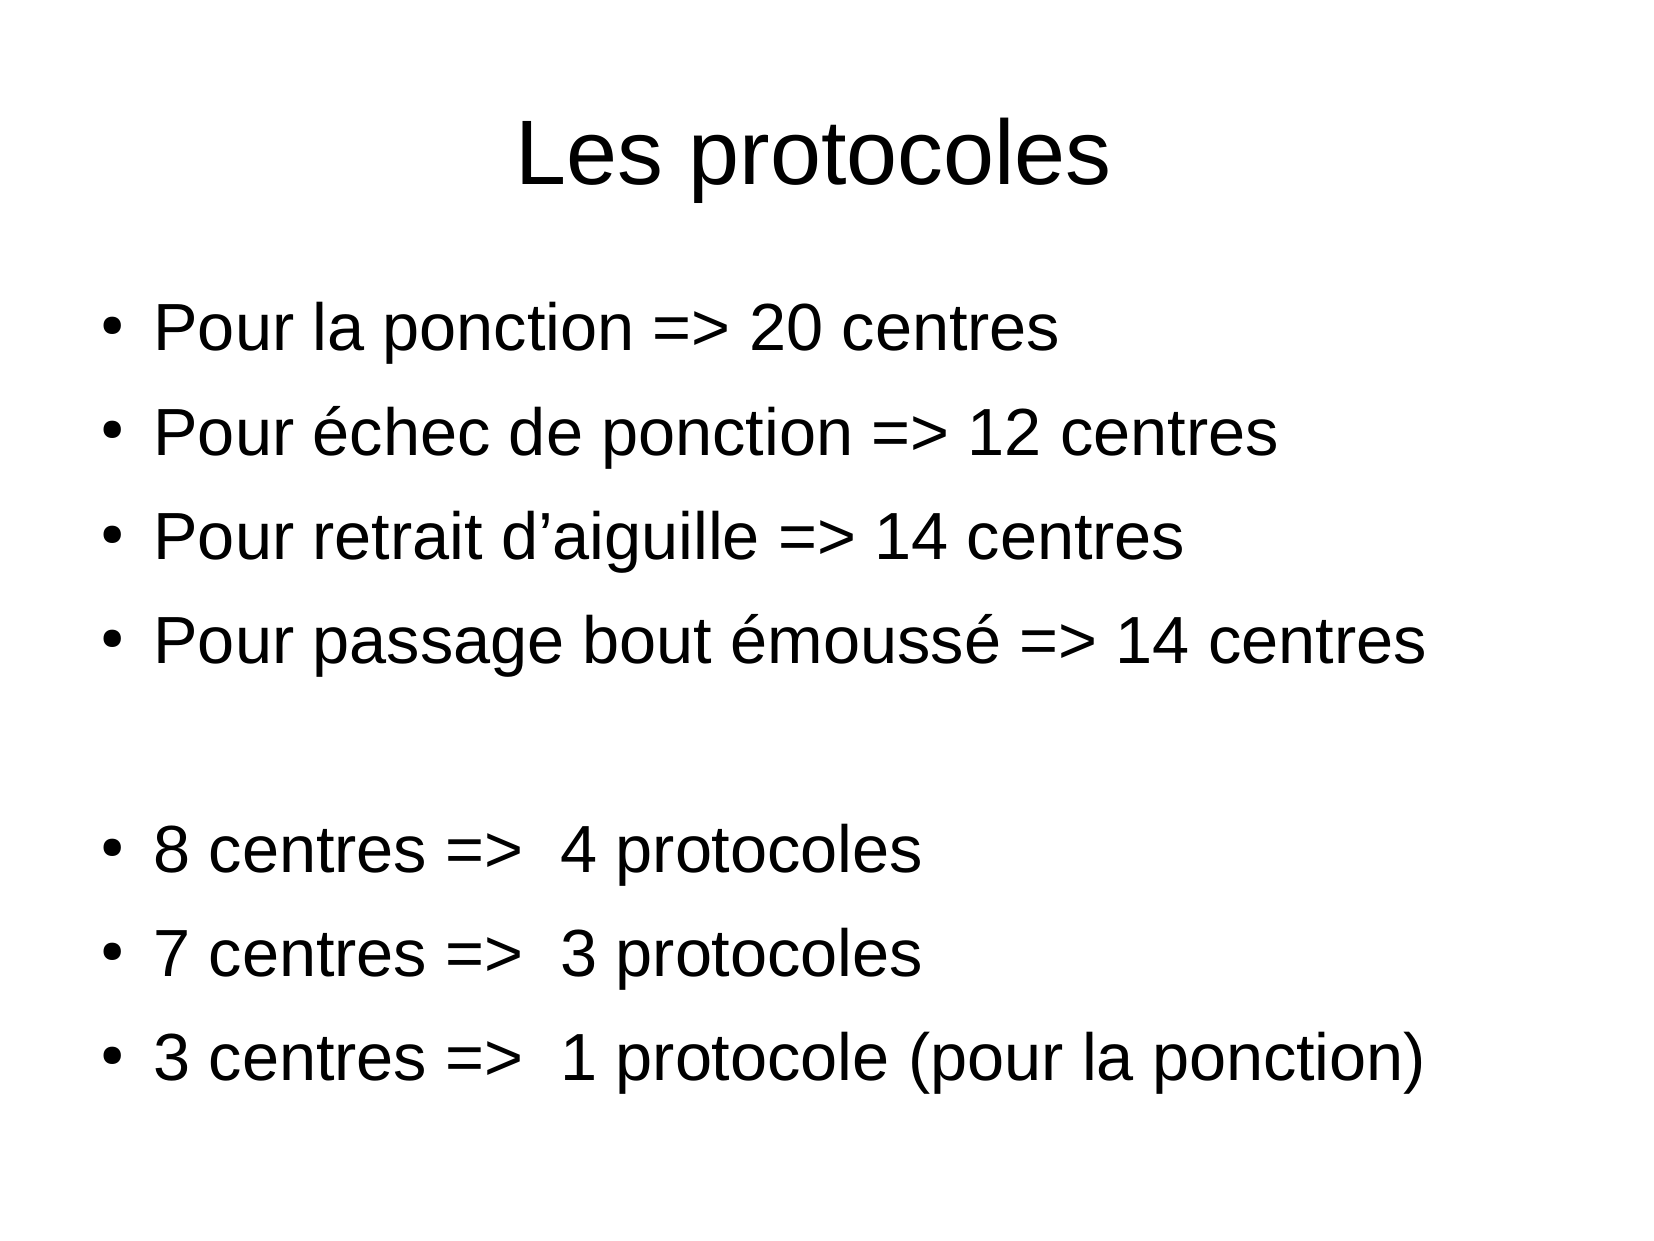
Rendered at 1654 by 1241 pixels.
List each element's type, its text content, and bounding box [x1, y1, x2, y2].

title Les protocoles [82, 49, 1571, 257]
list Pour la ponction => 20 centres Pour échec de ponction => 12 centres Pour retrait d’aiguille => 14 centres Pour passage bout émoussé => 14 centres 8 centres => 4 protocoles 7 centres => 3 protocoles 3 centres => 1 protocole (pour la ponction) [82, 290, 1571, 1109]
